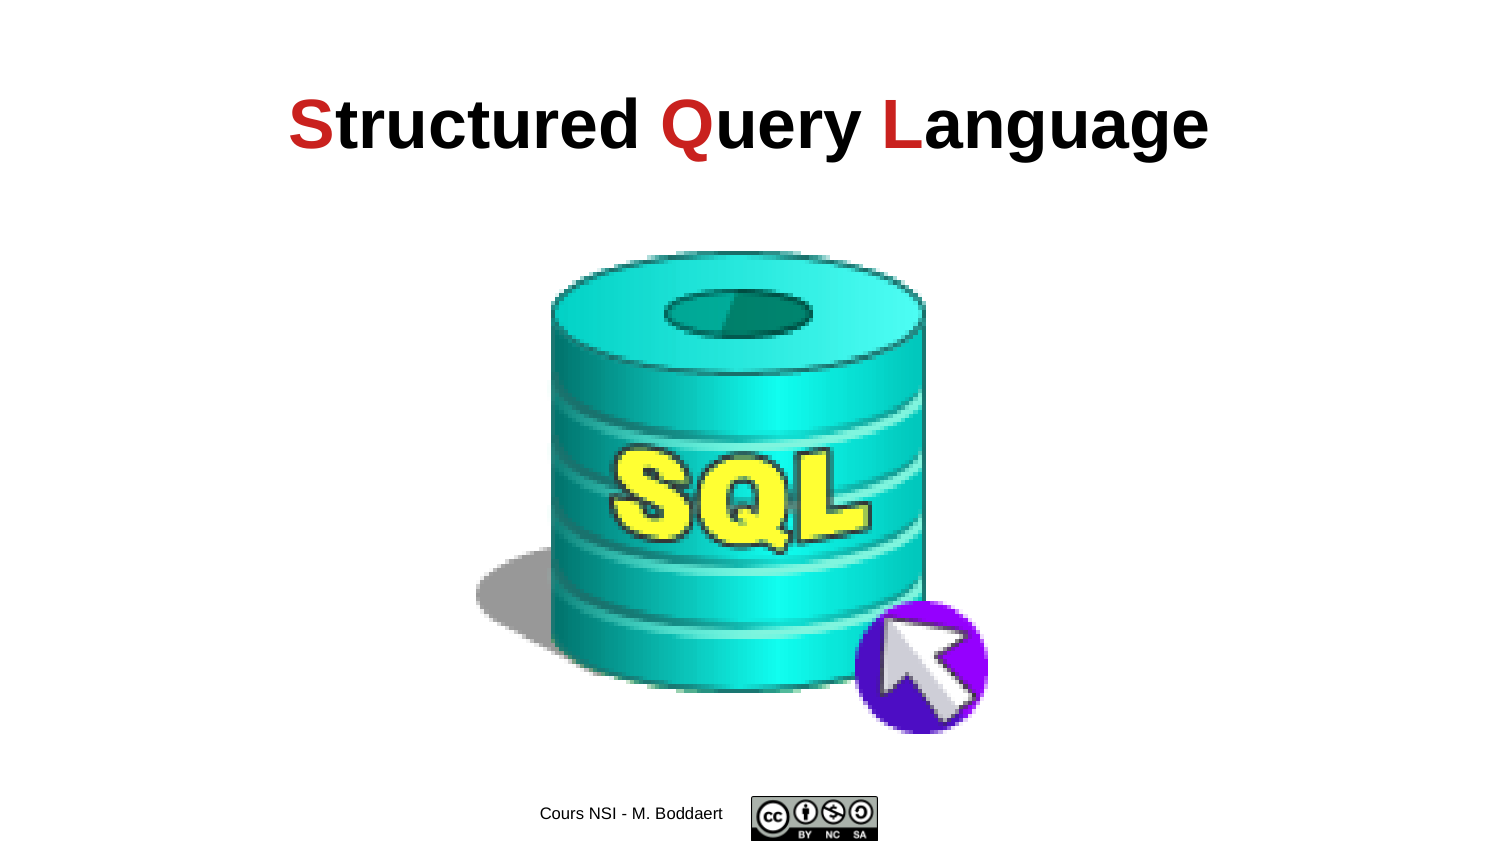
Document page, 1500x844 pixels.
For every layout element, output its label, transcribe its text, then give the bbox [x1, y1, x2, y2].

picture [751, 796, 878, 841]
picture [460, 206, 993, 739]
title Structured Query Language [51, 63, 1449, 178]
